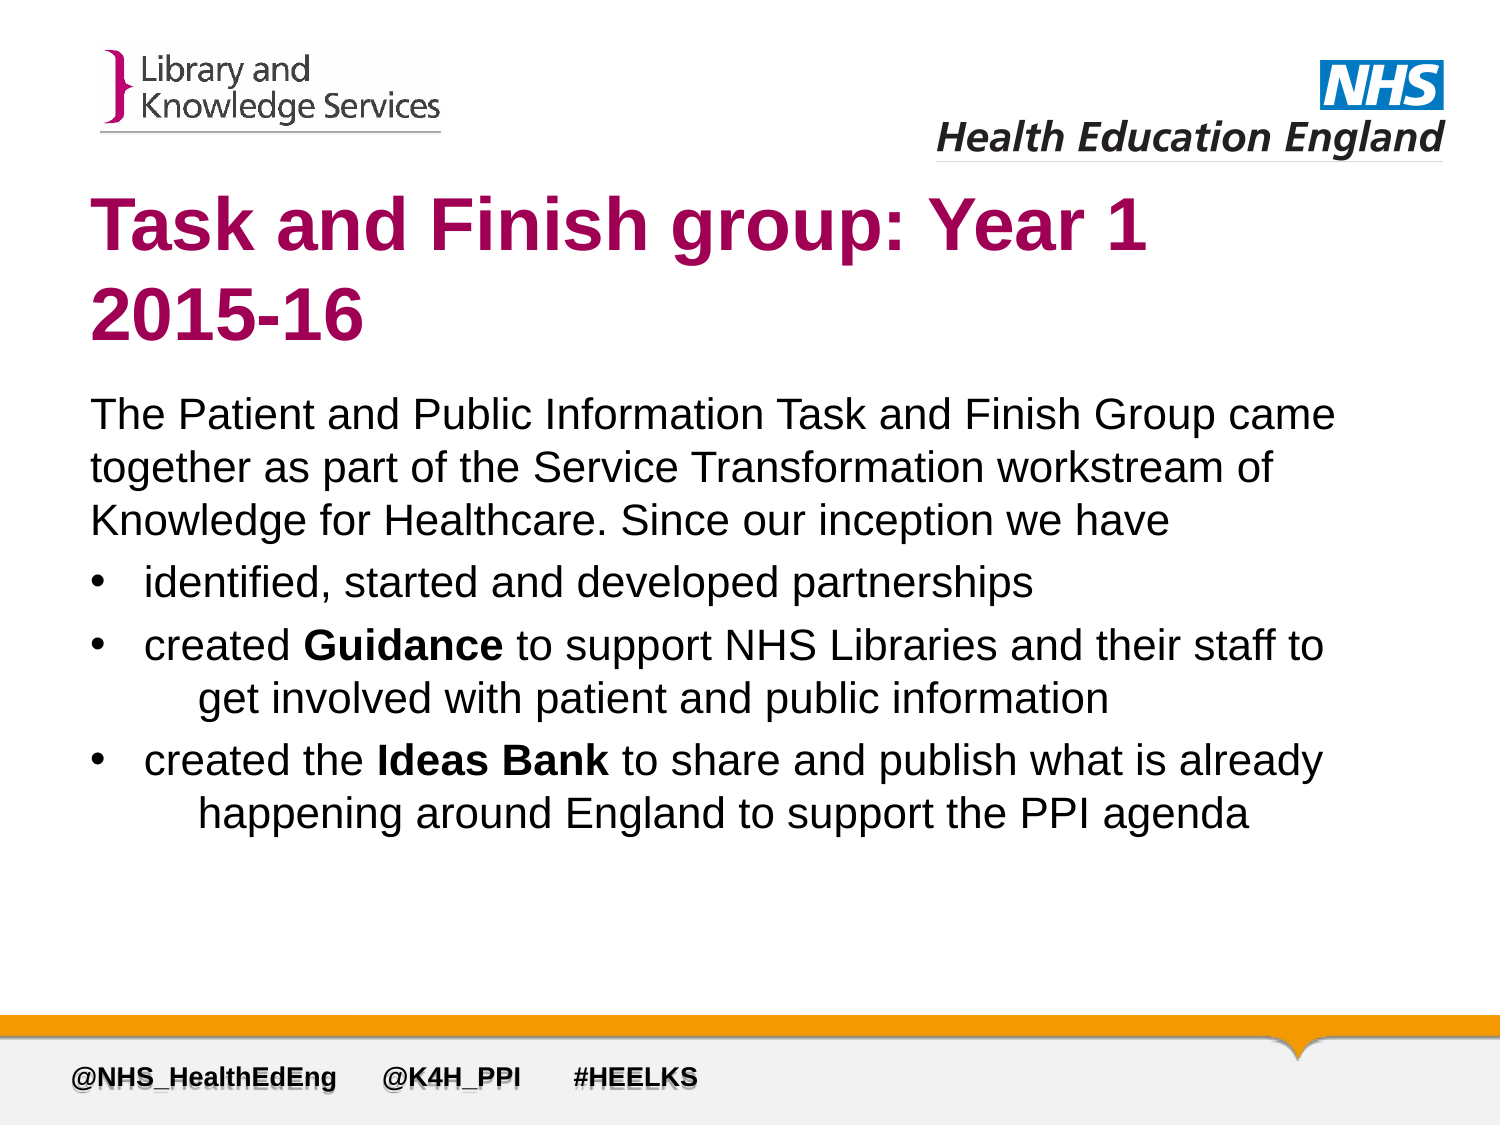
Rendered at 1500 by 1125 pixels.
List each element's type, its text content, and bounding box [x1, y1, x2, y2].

title Task and Finish group: Year 1 2015-16 [55, 182, 1454, 294]
list The Patient and Public Information Task and Finish Group came together as part of the Service Transformation workstream of Knowledge for Healthcare. Since our inception we have identified, started and developed partnerships created Guidance to support NHS Libraries and their staff to get involved with patient and public information created the Ideas Bank to share and publish what is already happening around England to support the PPI agenda [75, 296, 1435, 914]
text_box @NHS_HealthEdEng @K4H_PPI #HEELKS [55, 1052, 932, 1113]
picture [100, 42, 443, 131]
